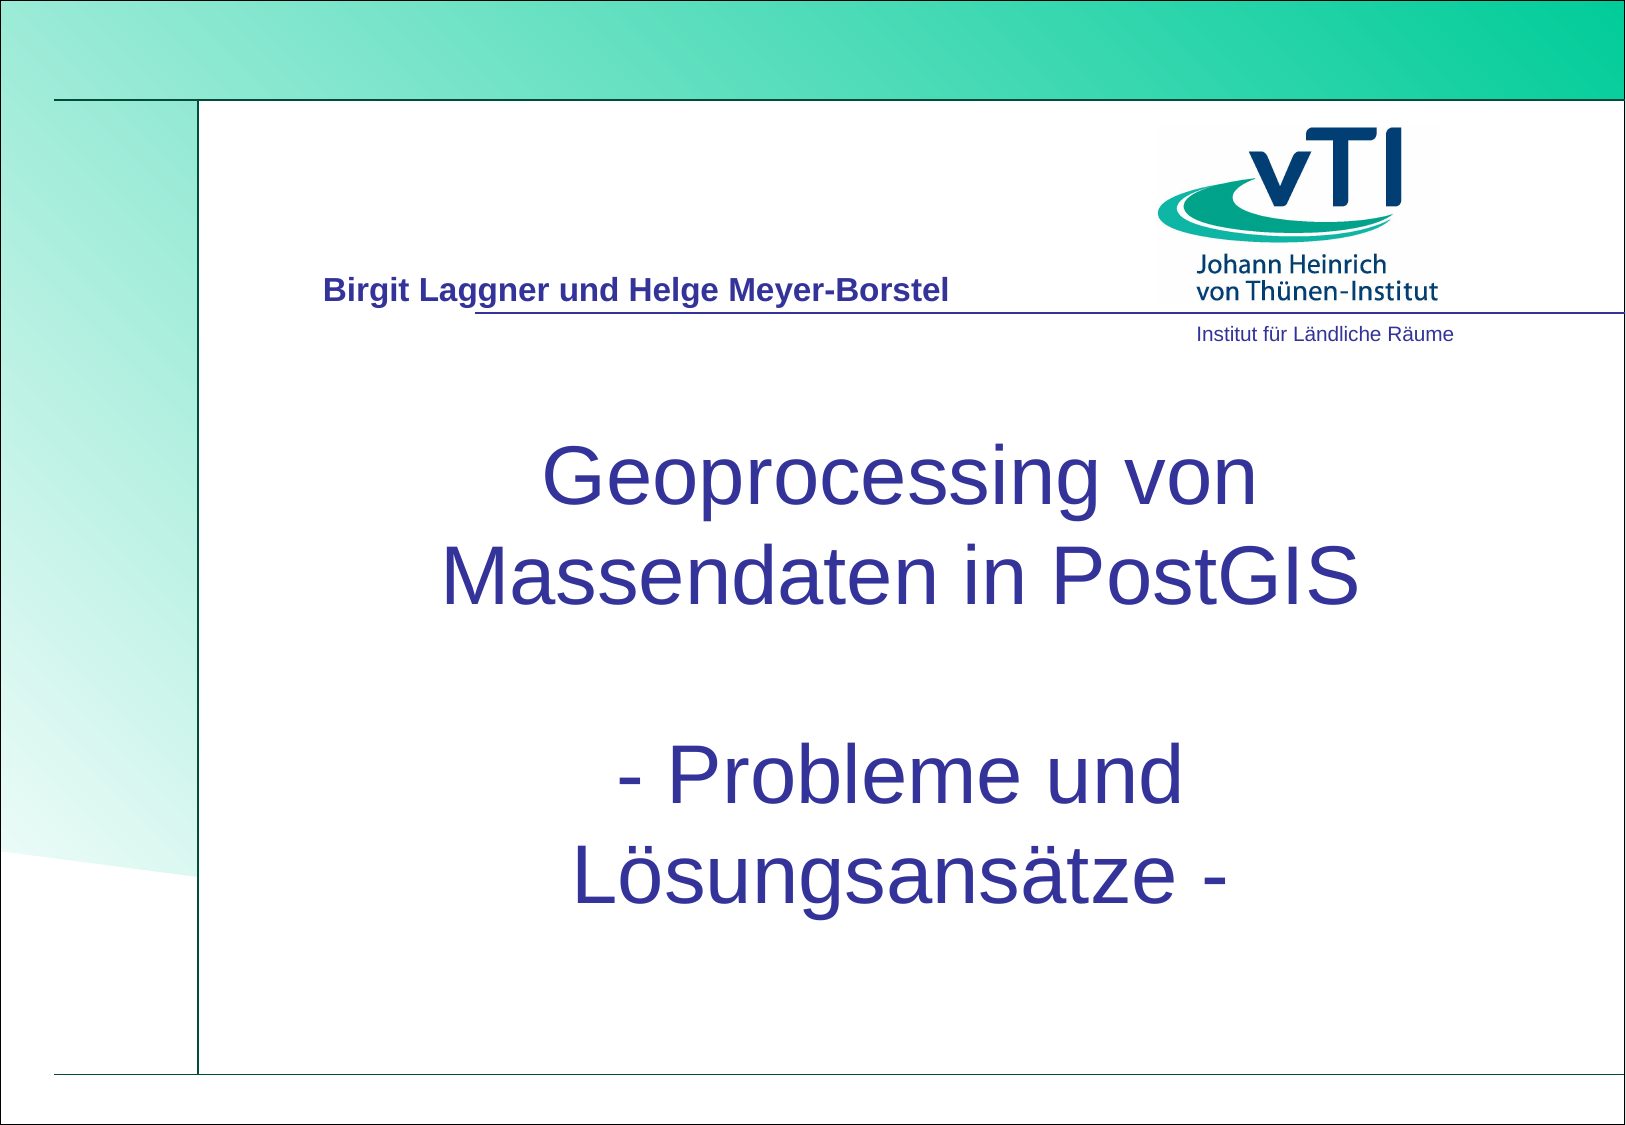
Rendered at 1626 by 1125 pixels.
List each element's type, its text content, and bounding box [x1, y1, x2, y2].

text_box Geoprocessing von Massendaten in PostGIS - Probleme und Lösungsansätze - [383, 413, 1418, 929]
text_box Birgit Laggner und Helge Meyer-Borstel [308, 260, 966, 316]
picture [1156, 125, 1440, 305]
